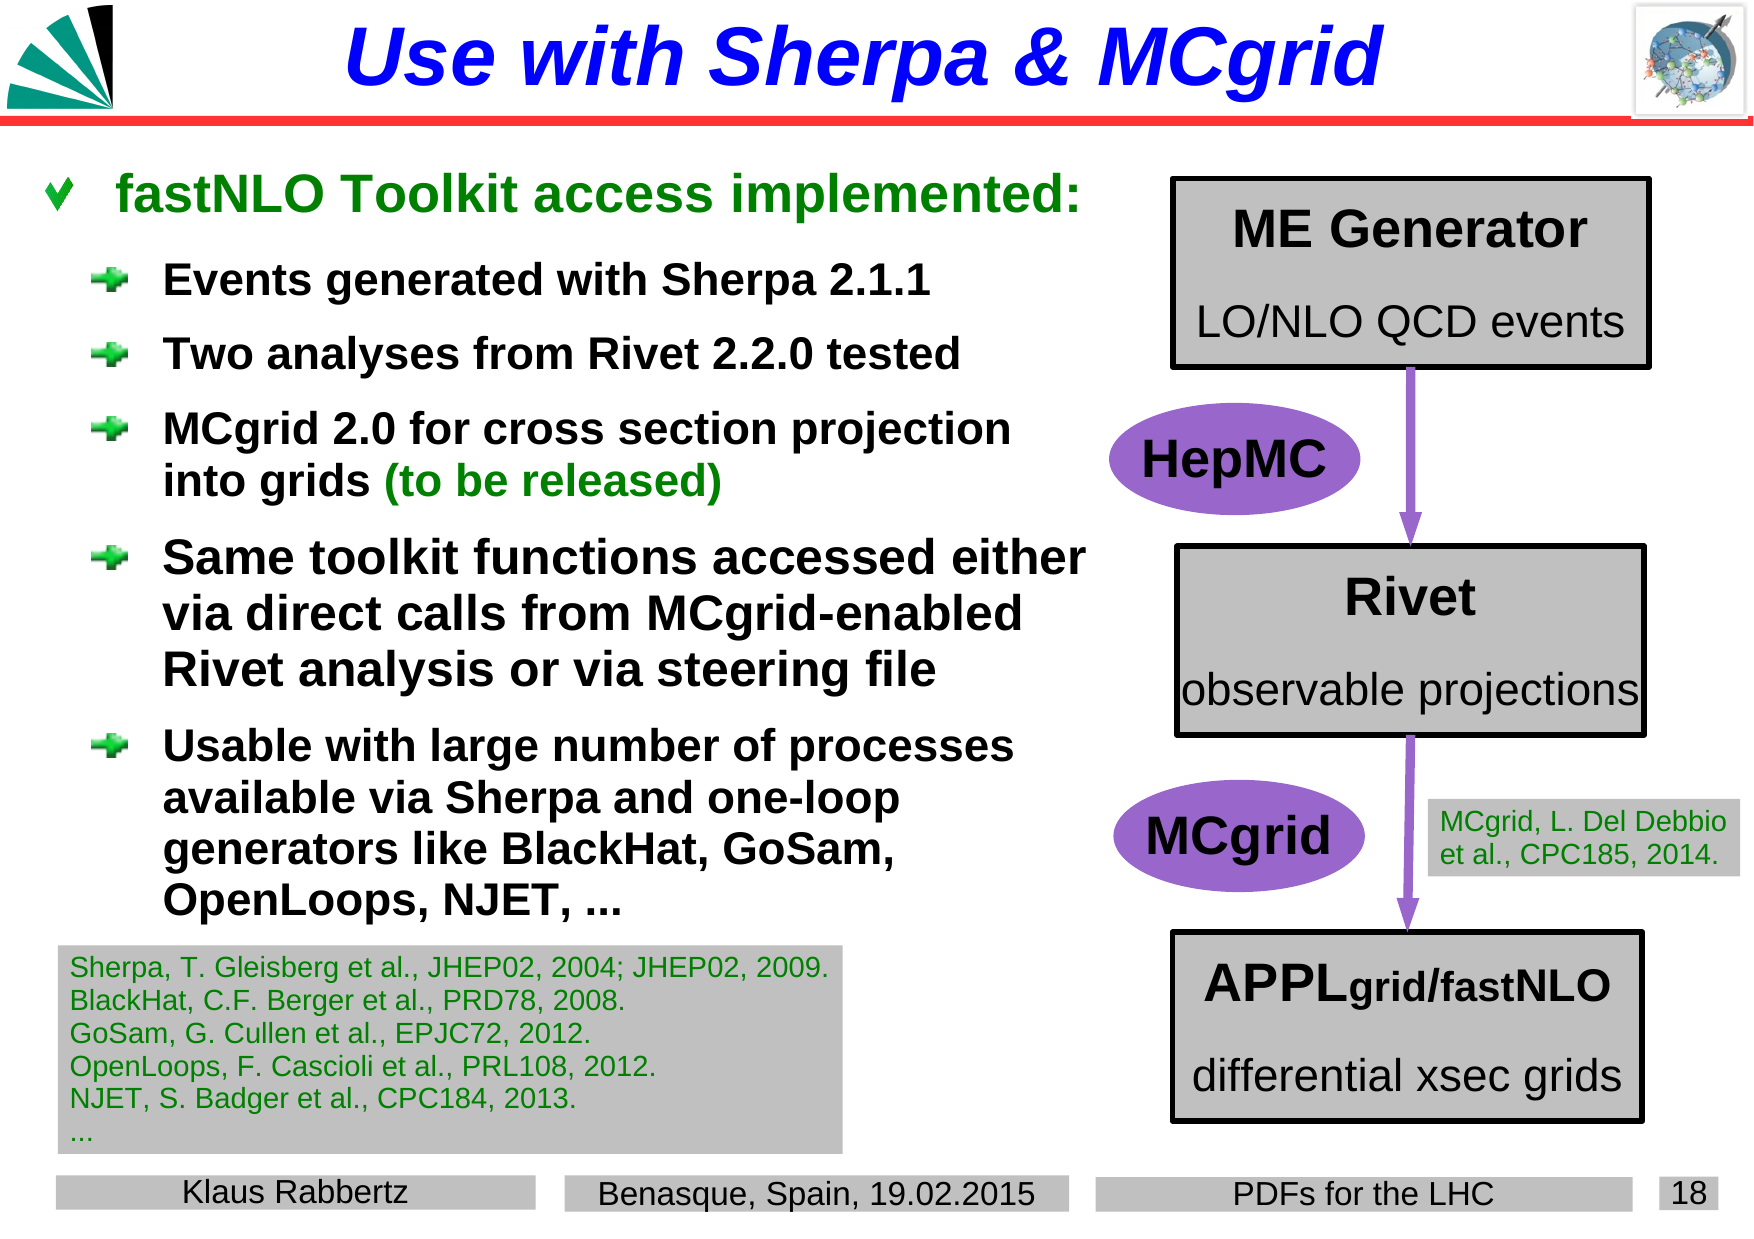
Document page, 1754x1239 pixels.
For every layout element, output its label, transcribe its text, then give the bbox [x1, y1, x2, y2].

text_box Rivet observable projections [1177, 546, 1645, 735]
text_box Sherpa, T. Gleisberg et al., JHEP02, 2004; JHEP02, 2009. BlackHat, C.F. Berger et al., PRD78, 2008. GoSam, G. Cullen et al., EPJC72, 2012. OpenLoops, F. Cascioli et al., PRL108, 2012. NJET, S. Badger et al., CPC184, 2013. ... [57, 945, 840, 1154]
text_box MCgrid [1113, 779, 1365, 893]
text_box MCgrid, L. Del Debbio et al., CPC185, 2014. [1427, 798, 1741, 877]
text_box APPLgrid/fastNLO differential xsec grids [1172, 932, 1643, 1121]
title Use with Sherpa & MCgrid [123, 0, 1606, 114]
picture [1631, 2, 1748, 119]
text_box HepMC [1109, 402, 1361, 516]
picture [7, 5, 113, 110]
text_box ME Generator LO/NLO QCD events [1172, 178, 1649, 367]
list fastNLO Toolkit access implemented: Events generated with Sherpa 2.1.1 Two analyses from Rivet 2.2.0 tested MCgrid 2.0 for cross section projection into grids (to be released) Same toolkit functions accessed either via direct calls from MCgrid-enabled Rivet analysis or via steering file Usable with large number of processes available via Sherpa and one-loop generators like BlackHat, GoSam, OpenLoops, NJET, ... [32, 163, 1095, 928]
